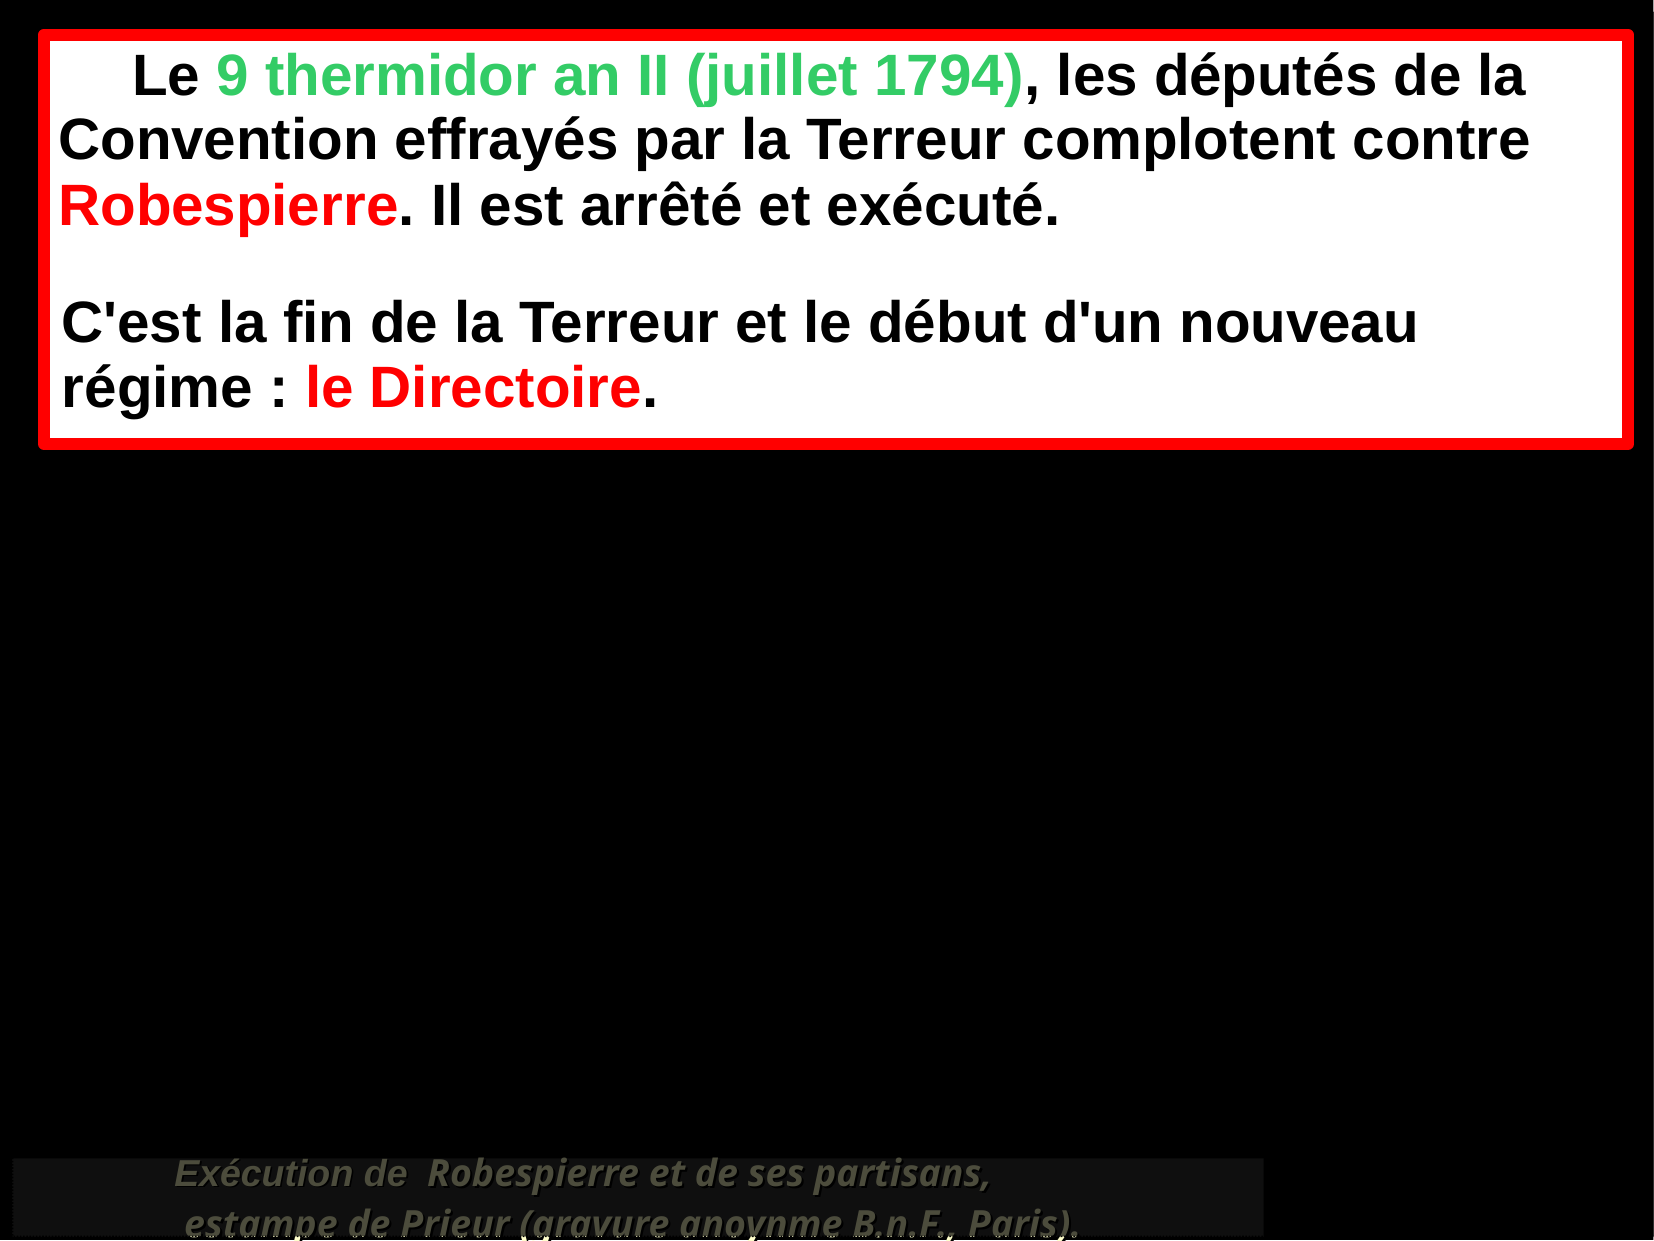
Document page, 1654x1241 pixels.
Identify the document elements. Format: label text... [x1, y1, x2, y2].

text_box C'est la fin de la Terreur et le début d'un nouveau régime : le Directoire. [47, 282, 1619, 525]
text_box [12, 11, 1654, 1237]
text_box Le 9 thermidor an II (juillet 1794), les députés de la Convention effrayés par la Terreur complotent contre Robespierre. Il est arrêté et exécuté. [43, 34, 1613, 310]
